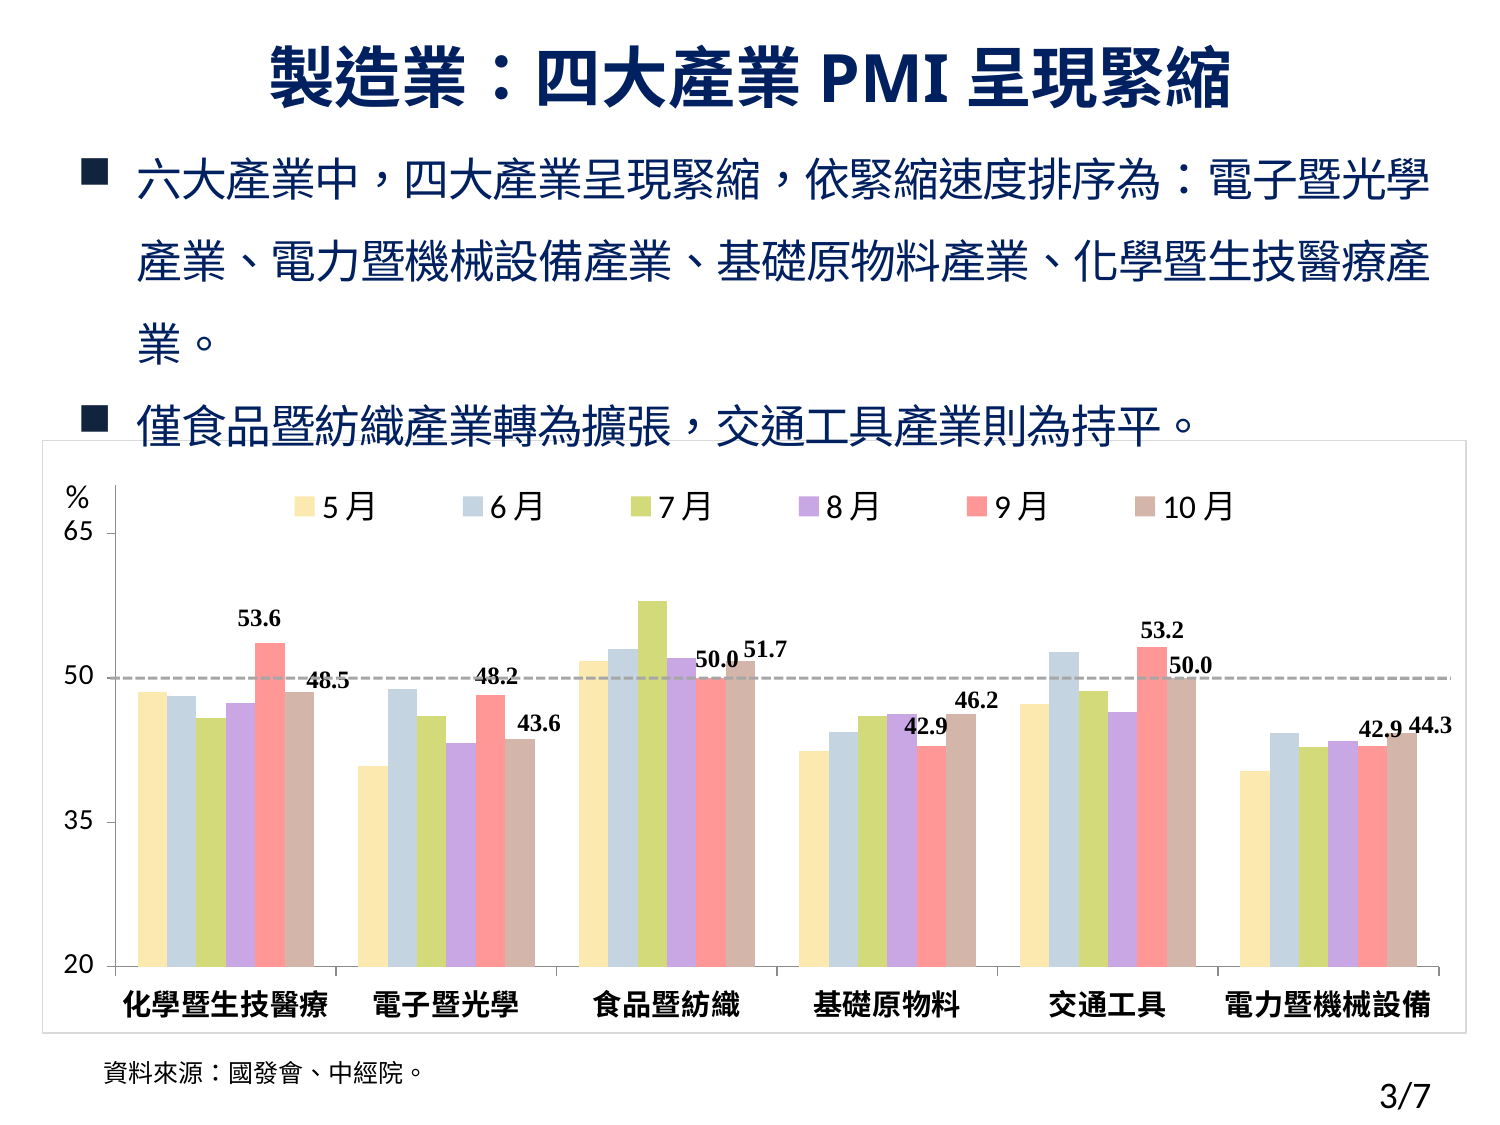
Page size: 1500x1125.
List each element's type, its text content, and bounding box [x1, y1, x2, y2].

chart [41, 439, 1467, 1034]
title 製造業：四大產業PMI呈現緊縮 [0, 0, 1500, 149]
text_box 資料來源：國發會、中經院。 [88, 1055, 1500, 1096]
text_box % [50, 467, 146, 523]
text_box 六大產業中，四大產業呈現緊縮，依緊縮速度排序為：電子暨光學產業、電力暨機械設備產業、基礎原物料產業、化學暨生技醫療產業。 僅食品暨紡織產業轉為擴張，交通工具產業則為持平。 [31, 106, 1462, 445]
